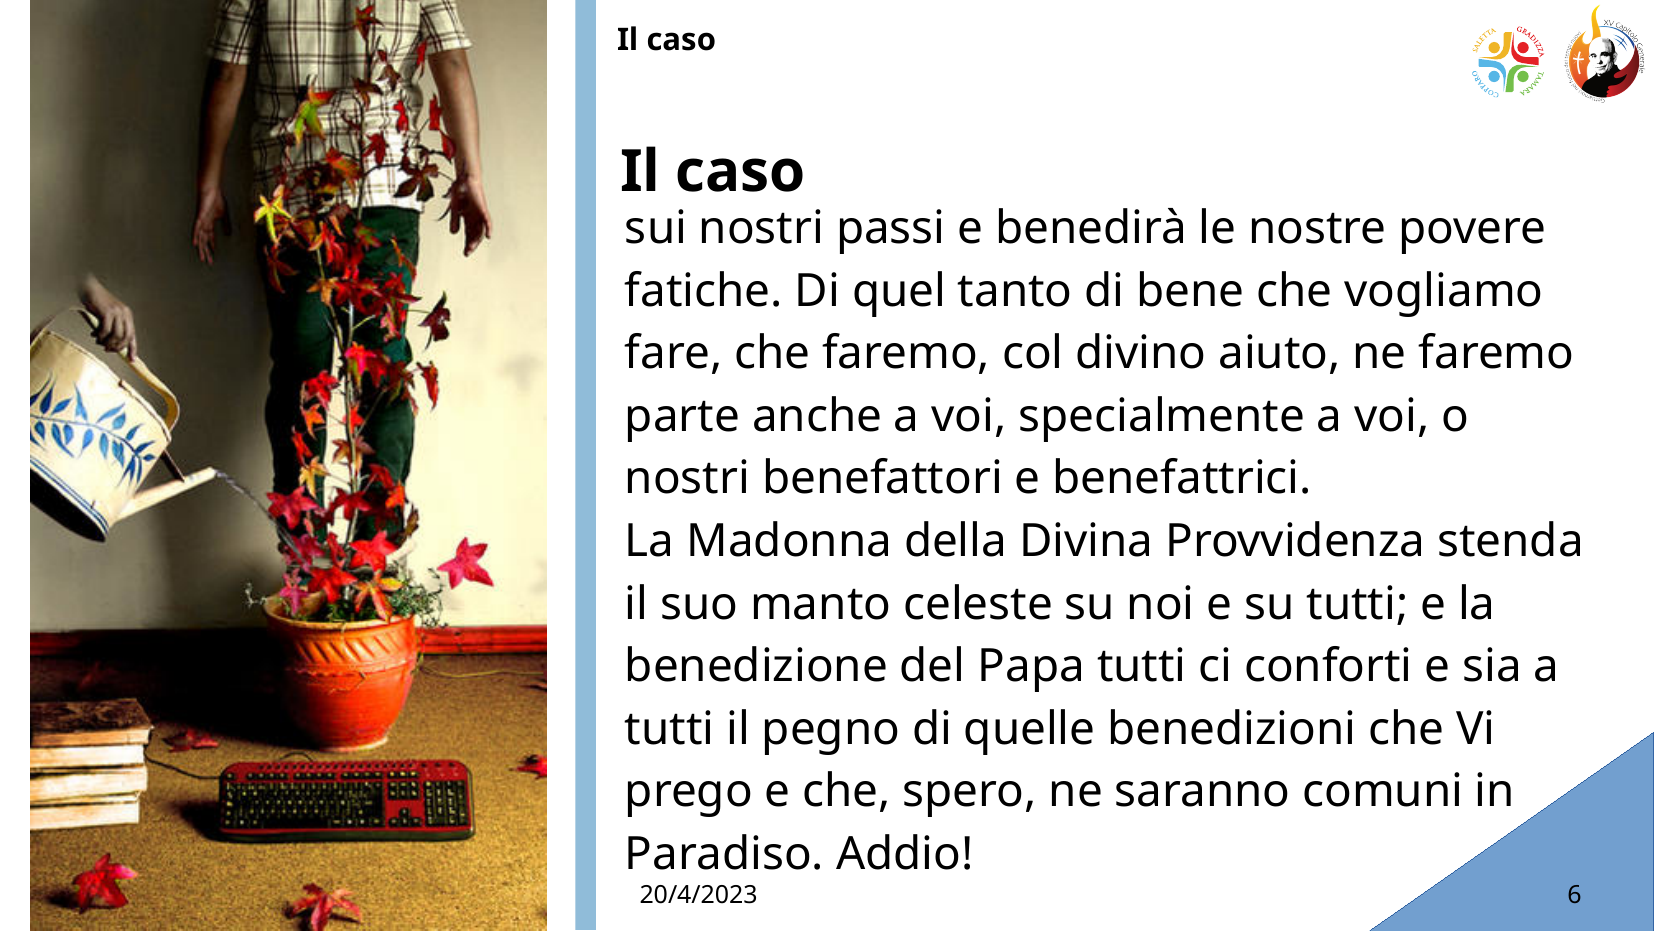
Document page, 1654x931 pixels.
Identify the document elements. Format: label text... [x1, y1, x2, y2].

picture [1563, 4, 1646, 103]
title Il caso [620, 129, 1617, 195]
subtitle sui nostri passi e benedirà le nostre povere fatiche. Di quel tanto di bene che vogliamo fare, che faremo, col divino aiuto, ne faremo parte anche a voi, specialmente a voi, o nostri benefattori e benefattrici. La Madonna della Divina Provvidenza stenda il suo manto celeste su noi e su tutti; e la benedizione del Papa tutti ci conforti e sia a tutti il pegno di quelle benedizioni che Vi prego e che, spero, ne saranno comuni in Paradiso. Addio! [624, 195, 1602, 864]
text_box Il caso [602, 9, 1335, 63]
picture [30, 0, 547, 931]
